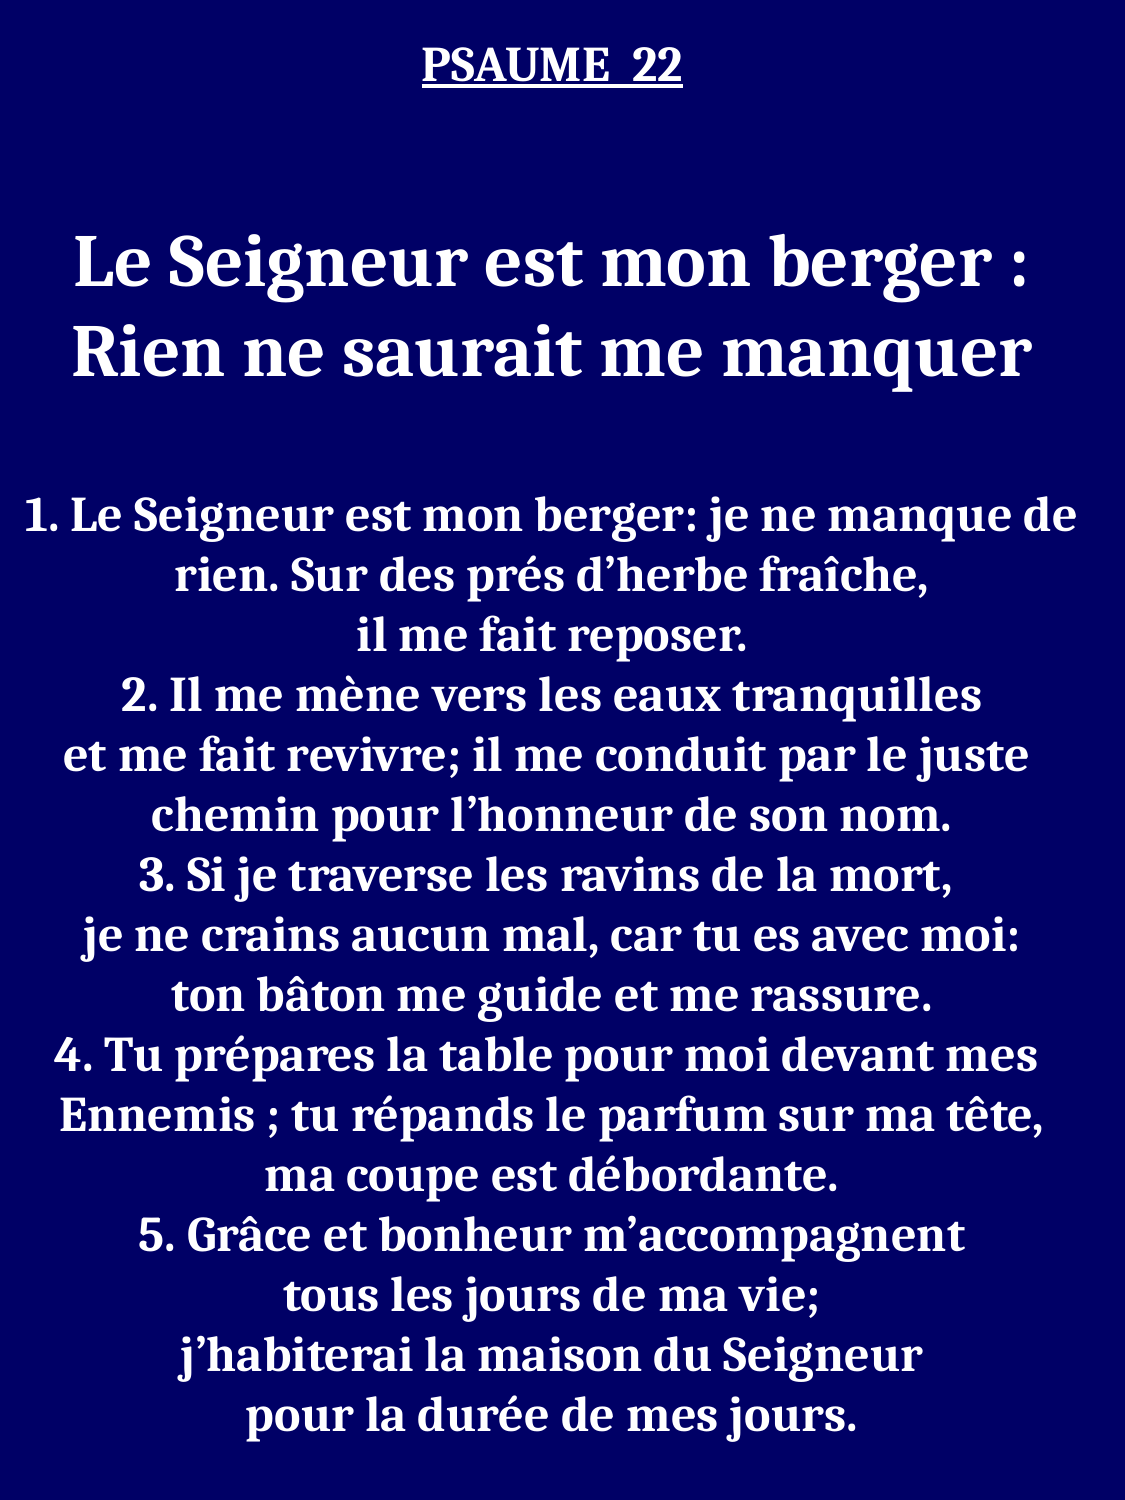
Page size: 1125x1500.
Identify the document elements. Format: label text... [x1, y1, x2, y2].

text_box PSAUME 22 Le Seigneur est mon berger : Rien ne saurait me manquer 1. Le Seigneur est mon berger: je ne manque de rien. Sur des prés d’herbe fraîche, il me fait reposer. 2. Il me mène vers les eaux tranquilles et me fait revivre; il me conduit par le juste chemin pour l’honneur de son nom. 3. Si je traverse les ravins de la mort, je ne crains aucun mal, car tu es avec moi: ton bâton me guide et me rassure. 4. Tu prépares la table pour moi devant mes Ennemis ; tu répands le parfum sur ma tête, ma coupe est débordante. 5. Grâce et bonheur m’accompagnent tous les jours de ma vie; j’habiterai la maison du Seigneur pour la durée de mes jours. [0, 23, 1118, 1419]
